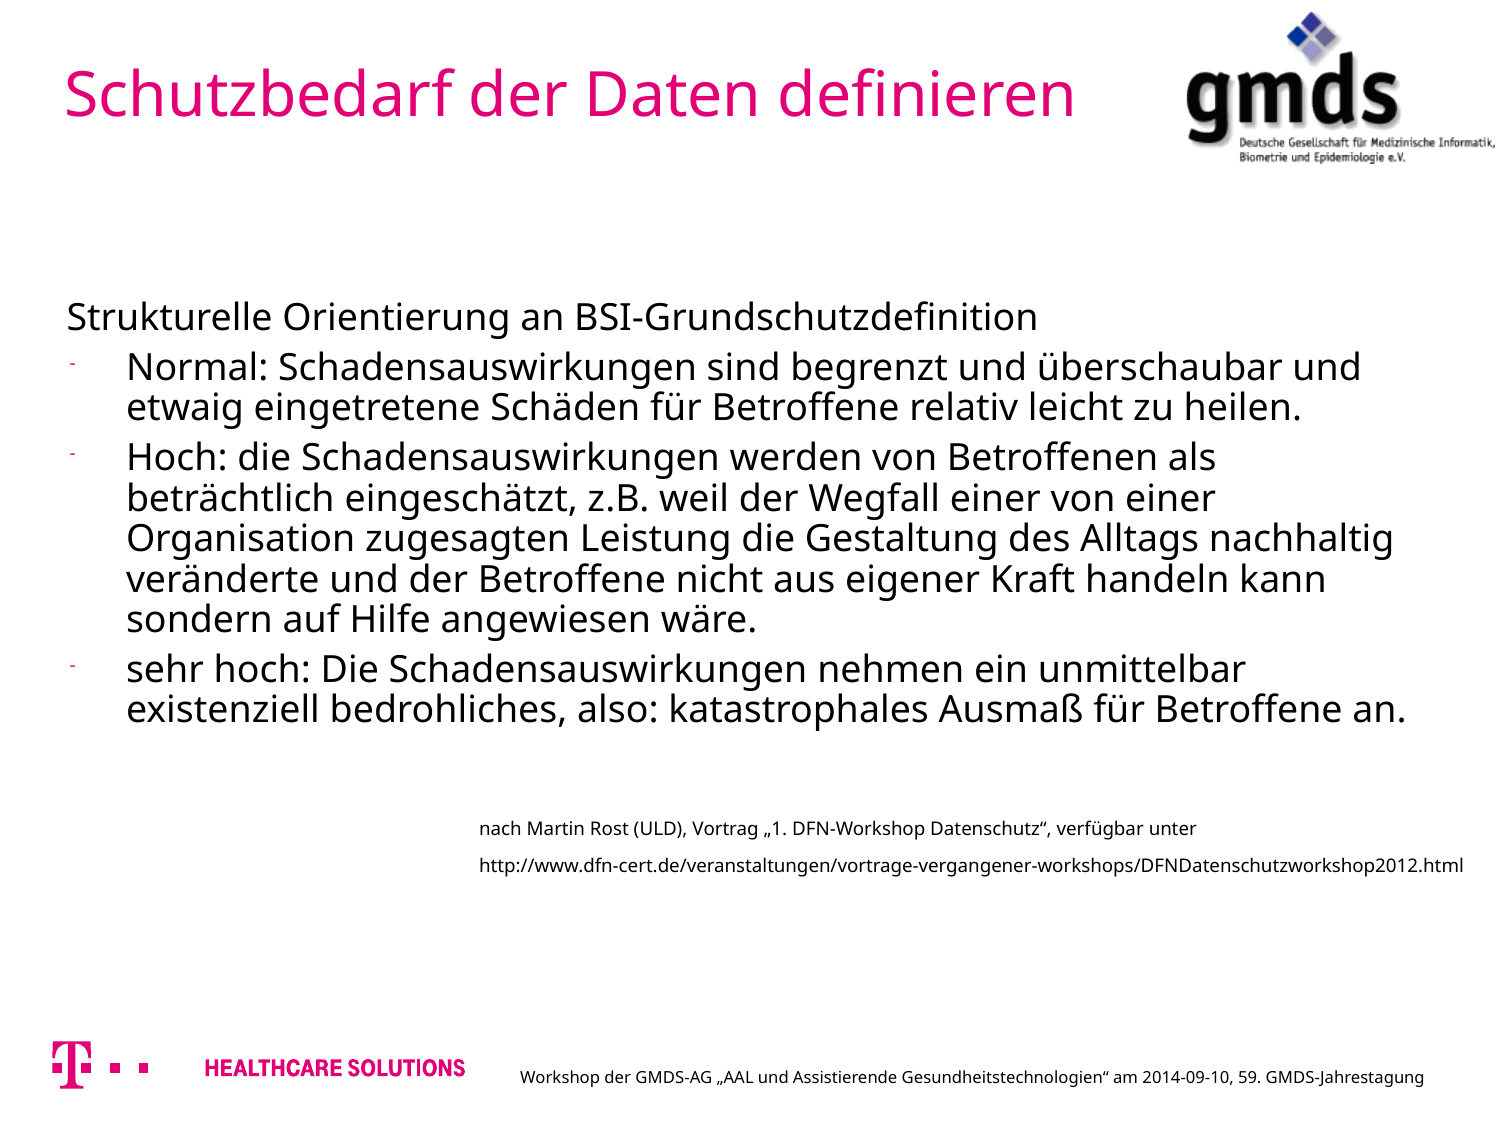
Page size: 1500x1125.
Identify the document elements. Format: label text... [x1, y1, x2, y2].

text_box Workshop der GMDS-AG „AAL und Assistierende Gesundheitstechnologien“ am 2014-09-10, 59. GMDS-Jahrestagung [520, 1049, 1479, 1087]
list Strukturelle Orientierung an BSI-Grundschutzdefinition Normal: Schadensauswirkungen sind begrenzt und überschaubar und etwaig eingetretene Schäden für Betroffene relativ leicht zu heilen. Hoch: die Schadensauswirkungen werden von Betroffenen als beträchtlich eingeschätzt, z.B. weil der Wegfall einer von einer Organisation zugesagten Leistung die Gestaltung des Alltags nachhaltig veränderte und der Betroffene nicht aus eigener Kraft handeln kann sondern auf Hilfe angewiesen wäre. sehr hoch: Die Schadensauswirkungen nehmen ein unmittelbar existenziell bedrohliches, also: katastrophales Ausmaß für Betroffene an. [51, 290, 1447, 994]
title Schutzbedarf der Daten definieren [50, 54, 1179, 185]
picture [1181, 8, 1495, 164]
text_box nach Martin Rost (ULD), Vortrag „1. DFN-Workshop Datenschutz“, verfügbar unter http://www.dfn-cert.de/veranstaltungen/vortrage-vergangener-workshops/DFNDatenschutzworkshop2012.html [464, 794, 1478, 885]
